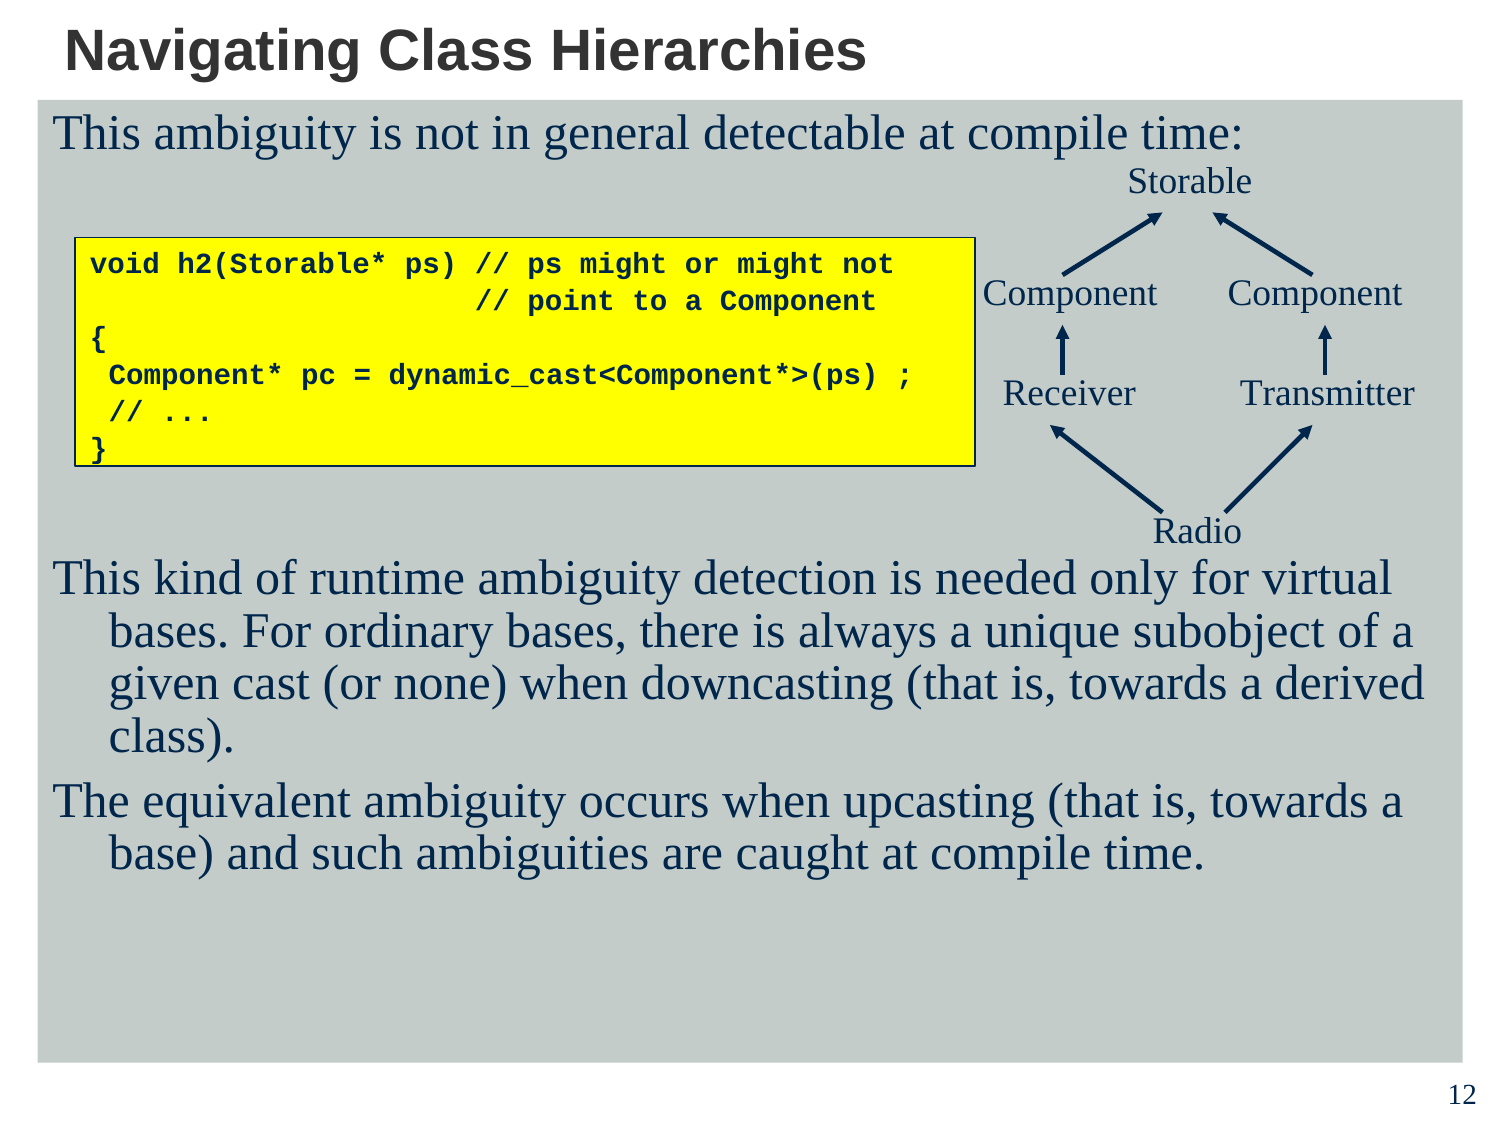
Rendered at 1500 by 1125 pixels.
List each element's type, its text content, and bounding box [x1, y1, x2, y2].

text_box Component [967, 262, 1173, 323]
text_box void h2(Storable* ps) // ps might or might not // point to a Component { Component* pc = dynamic_cast<Component*>(ps) ; // ... } [75, 237, 976, 544]
text_box Radio [1137, 500, 1258, 561]
title Navigating Class Hierarchies [50, 0, 1450, 91]
text_box Transmitter [1224, 362, 1431, 423]
list This ambiguity is not in general detectable at compile time: This kind of runtime ambiguity detection is needed only for virtual bases. For ordinary bases, there is always a unique subobject of a given cast (or none) when downcasting (that is, towards a derived class). The equivalent ambiguity occurs when upcasting (that is, towards a base) and such ambiguities are caught at compile time. [37, 99, 1463, 1063]
text_box Receiver [987, 362, 1152, 423]
text_box Component [1212, 262, 1418, 323]
text_box Storable [1112, 149, 1268, 211]
